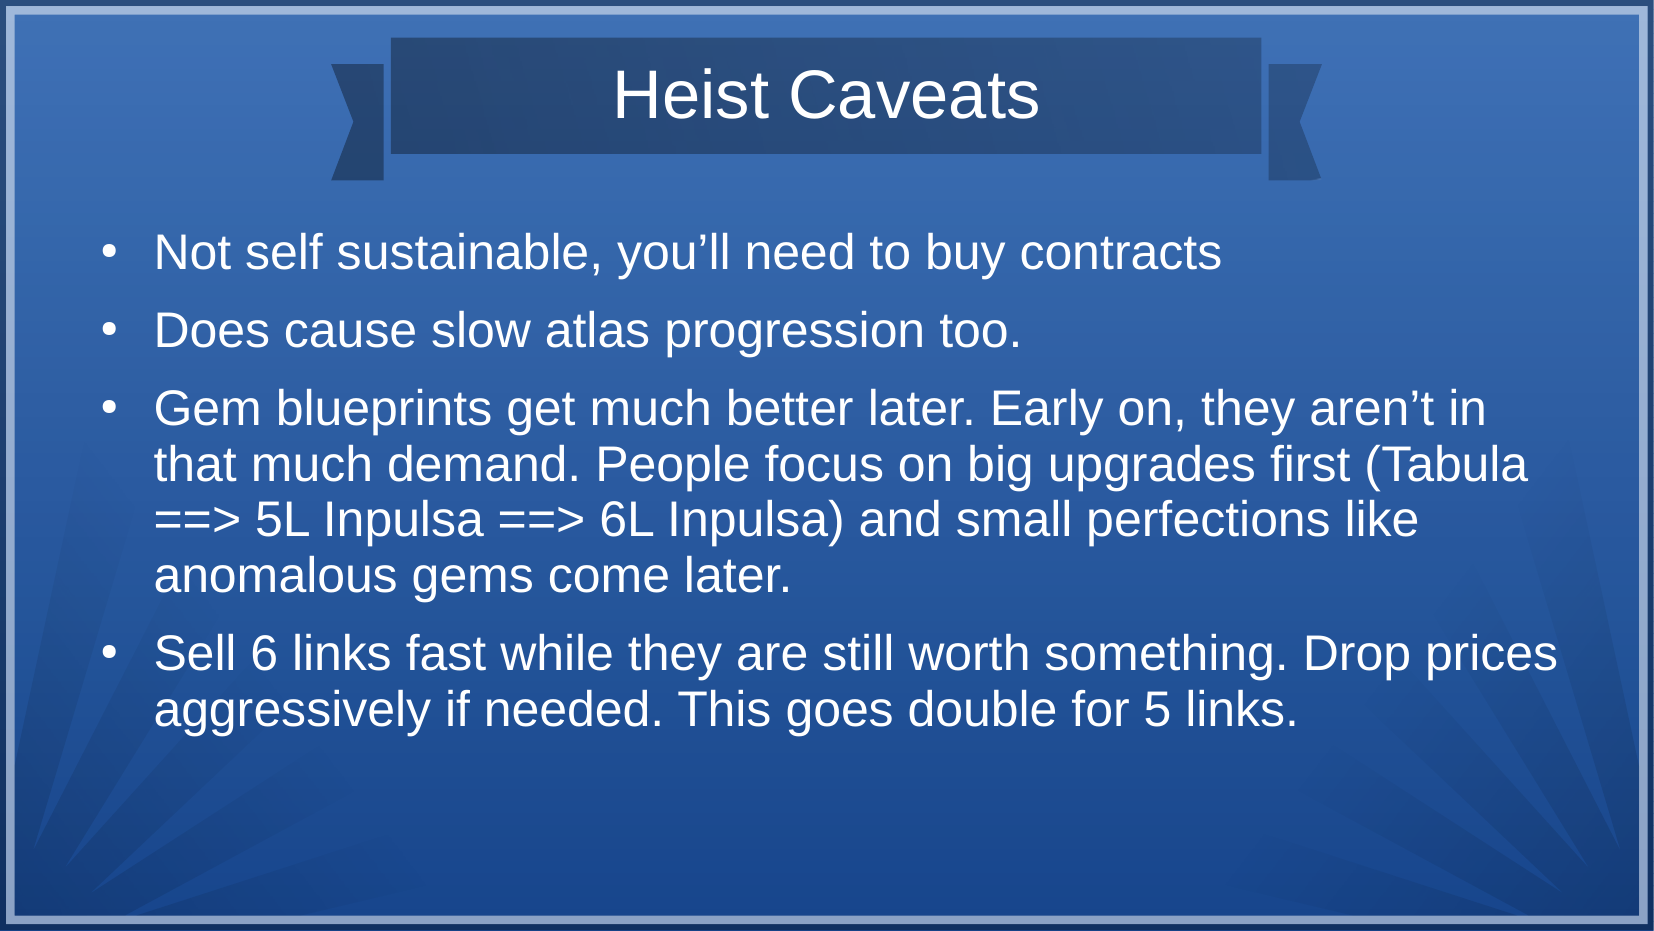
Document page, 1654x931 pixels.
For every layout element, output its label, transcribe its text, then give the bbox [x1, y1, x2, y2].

title Heist Caveats [389, 35, 1264, 154]
list Not self sustainable, you’ll need to buy contracts Does cause slow atlas progression too. Gem blueprints get much better later. Early on, they aren’t in that much demand. People focus on big upgrades first (Tabula ==> 5L Inpulsa ==> 6L Inpulsa) and small perfections like anomalous gems come later. Sell 6 links fast while they are still worth something. Drop prices aggressively if needed. This goes double for 5 links. [82, 224, 1571, 848]
